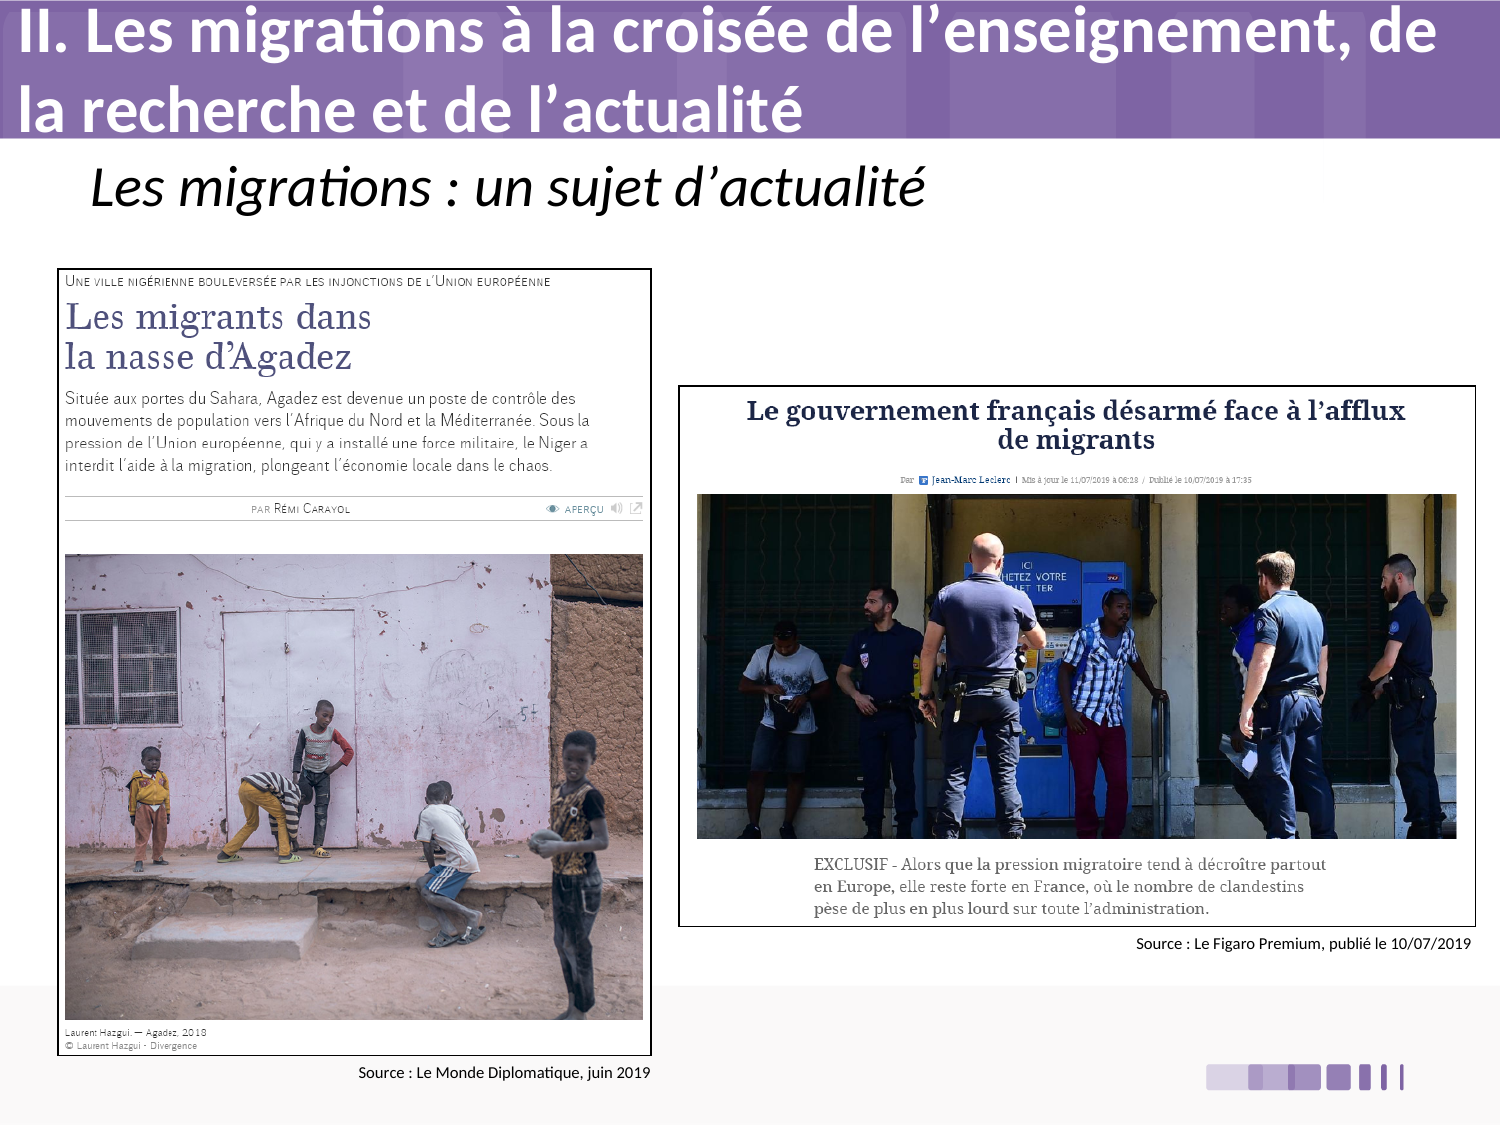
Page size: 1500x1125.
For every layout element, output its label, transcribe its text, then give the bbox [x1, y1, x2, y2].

picture [0, 0, 1500, 1125]
text_box Les migrations : un sujet d’actualité [75, 140, 1426, 950]
